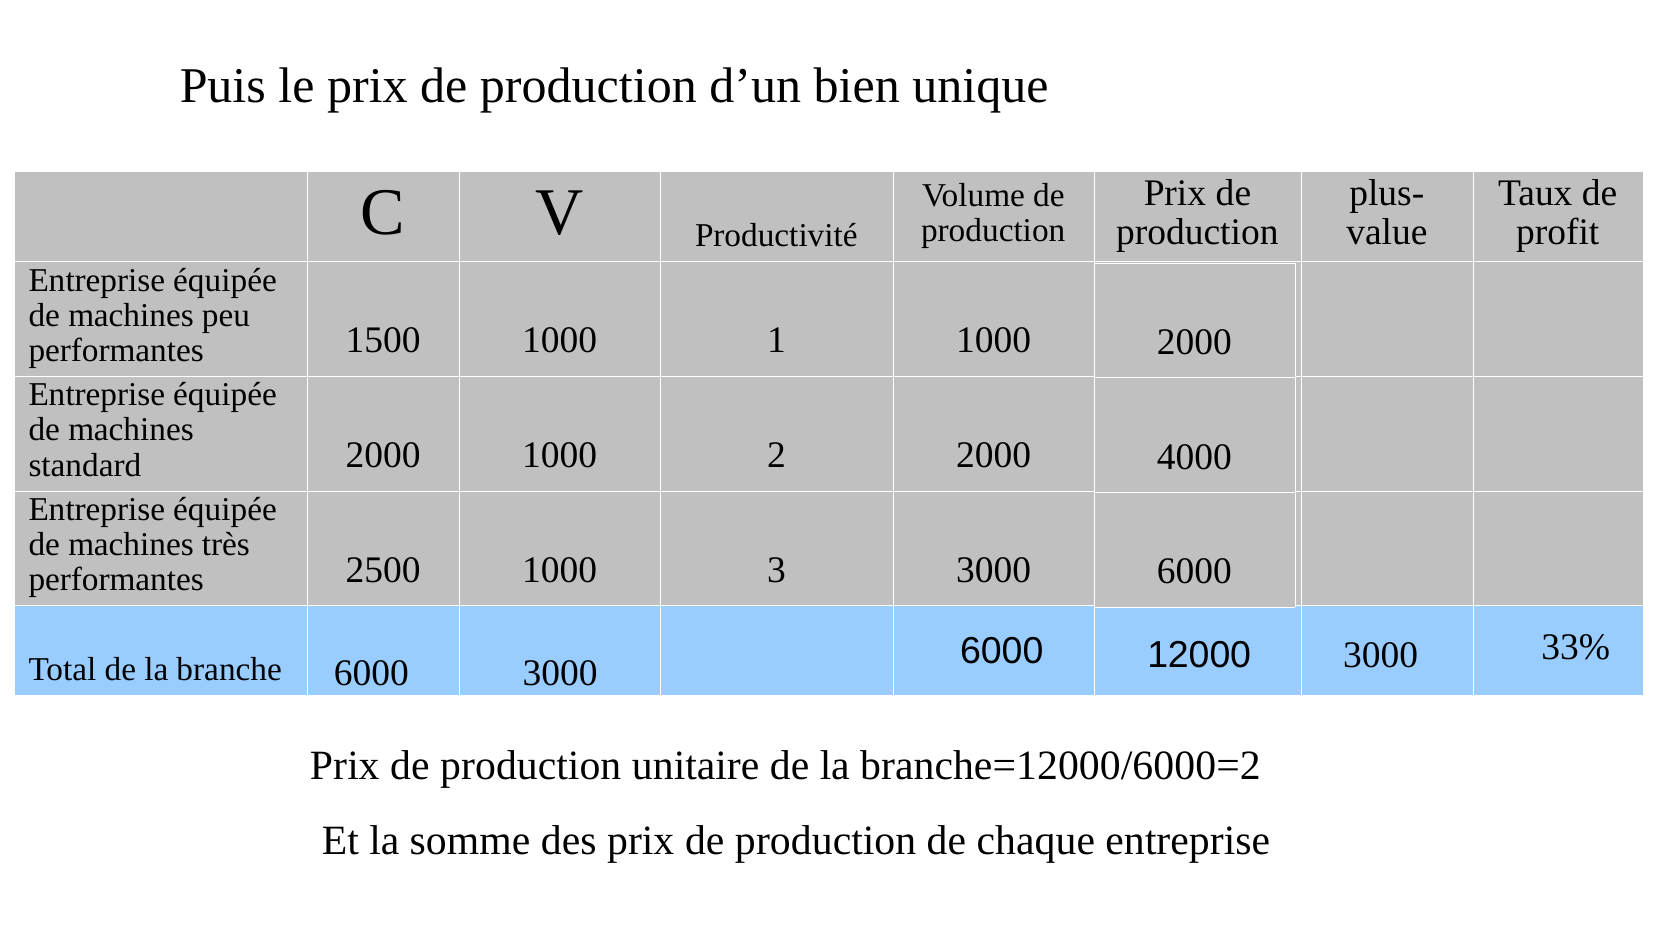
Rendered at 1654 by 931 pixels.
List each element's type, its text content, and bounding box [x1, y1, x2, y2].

text_box 6000 [357, 662, 366, 684]
table_cell 3 [661, 492, 893, 605]
table_cell 6000 [894, 606, 1094, 695]
table_cell [1296, 262, 1301, 376]
text_box 6000 [376, 662, 385, 684]
table_header Volume de production [894, 172, 1094, 261]
table_cell Entreprise équipée de machines très performantes [15, 492, 307, 605]
table_header plus-value [1302, 172, 1473, 261]
table_header 2000 [1095, 264, 1295, 377]
table_cell [1474, 492, 1643, 605]
table_cell [1474, 377, 1643, 491]
text_box Et la somme des prix de production de chaque entreprise [307, 807, 796, 851]
text_box 6000 [338, 672, 347, 684]
table_cell 6000 [1095, 493, 1295, 607]
text_box 3000 [507, 642, 621, 694]
table_cell 1000 [460, 492, 660, 605]
table_cell [1302, 606, 1473, 695]
table_header Prix de production [1095, 172, 1301, 261]
table_cell 2000 [894, 377, 1094, 491]
table_cell 1000 [460, 377, 660, 491]
table_cell [1296, 377, 1301, 491]
text_box 3000 [1366, 644, 1375, 666]
text_box 12000 [1122, 625, 1266, 683]
table_cell 2500 [308, 492, 459, 605]
table_cell 1500 [308, 262, 459, 376]
table_cell [308, 606, 459, 695]
table_header C [308, 172, 459, 261]
table_cell Entreprise équipée de machines peu performantes [15, 262, 307, 376]
table_cell 33% [1474, 606, 1643, 695]
table_header V [460, 172, 660, 261]
table_header [15, 172, 307, 261]
table_cell 1 [661, 262, 893, 376]
table_header Productivité [661, 172, 893, 261]
table_cell 2 [661, 377, 893, 491]
table_cell Total de la branche [15, 606, 307, 695]
table_cell [1296, 492, 1301, 605]
table_cell [1095, 606, 1301, 695]
table_cell 2000 [308, 377, 459, 491]
text_box Prix de production unitaire de la branche=12000/6000=2 [295, 732, 785, 775]
table_header Taux de profit [1474, 172, 1643, 261]
table_cell [1302, 377, 1473, 491]
text_box 3000 [1404, 644, 1413, 666]
table_cell [460, 606, 660, 695]
table_cell [1302, 492, 1473, 605]
table_cell [661, 606, 893, 695]
table_cell Entreprise équipée de machines standard [15, 377, 307, 491]
text_box 3000 [1328, 624, 1441, 667]
table_cell [1302, 262, 1473, 376]
text_box 3000 [1385, 644, 1394, 666]
table_cell 4000 [1095, 378, 1295, 492]
table_cell 3000 [894, 492, 1094, 605]
table_cell 1000 [894, 262, 1094, 376]
text_box 6000 [318, 642, 432, 685]
text_box 6000 [395, 662, 404, 684]
table_cell 1000 [460, 262, 660, 376]
text_box Puis le prix de production d’un bien unique [23, 47, 1107, 150]
table_cell [1474, 262, 1643, 376]
